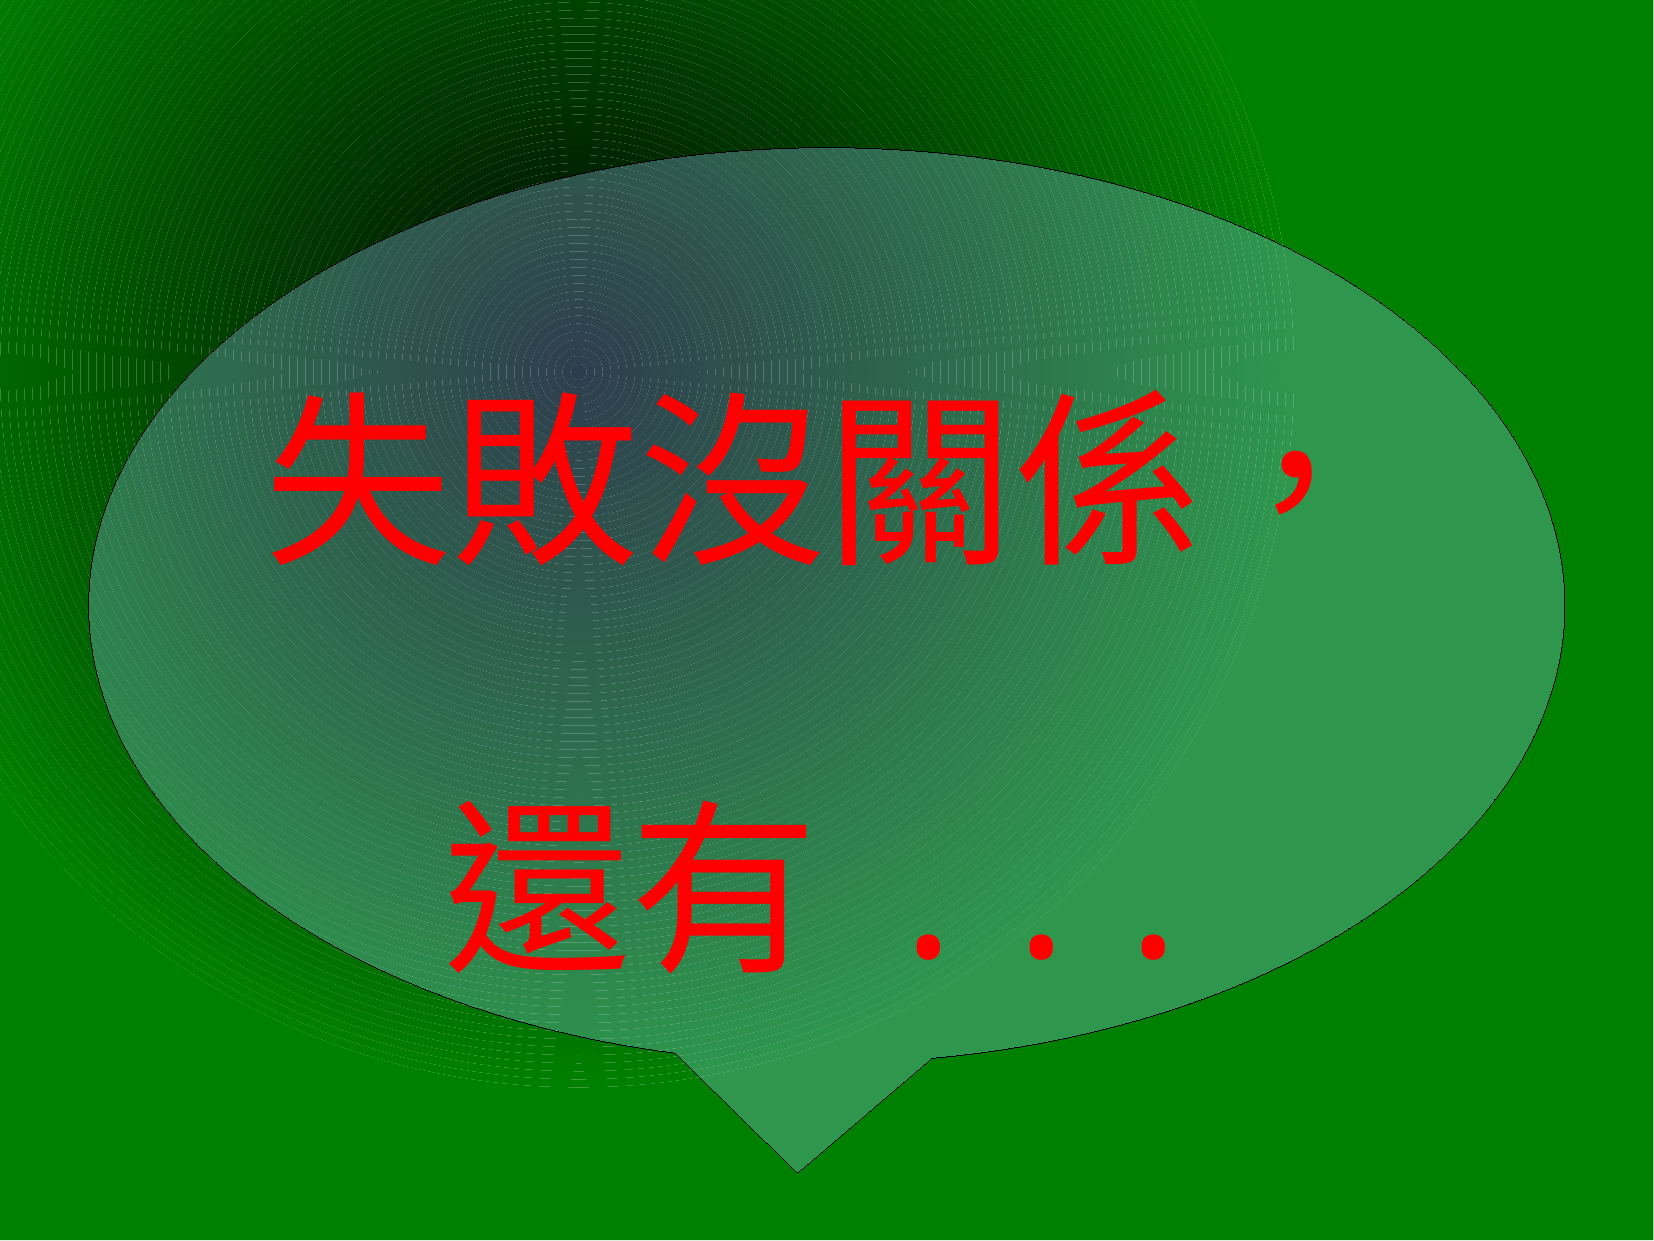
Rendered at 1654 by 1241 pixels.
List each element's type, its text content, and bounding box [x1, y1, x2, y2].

text_box 失敗沒關係， 還有... [88, 147, 1565, 1173]
